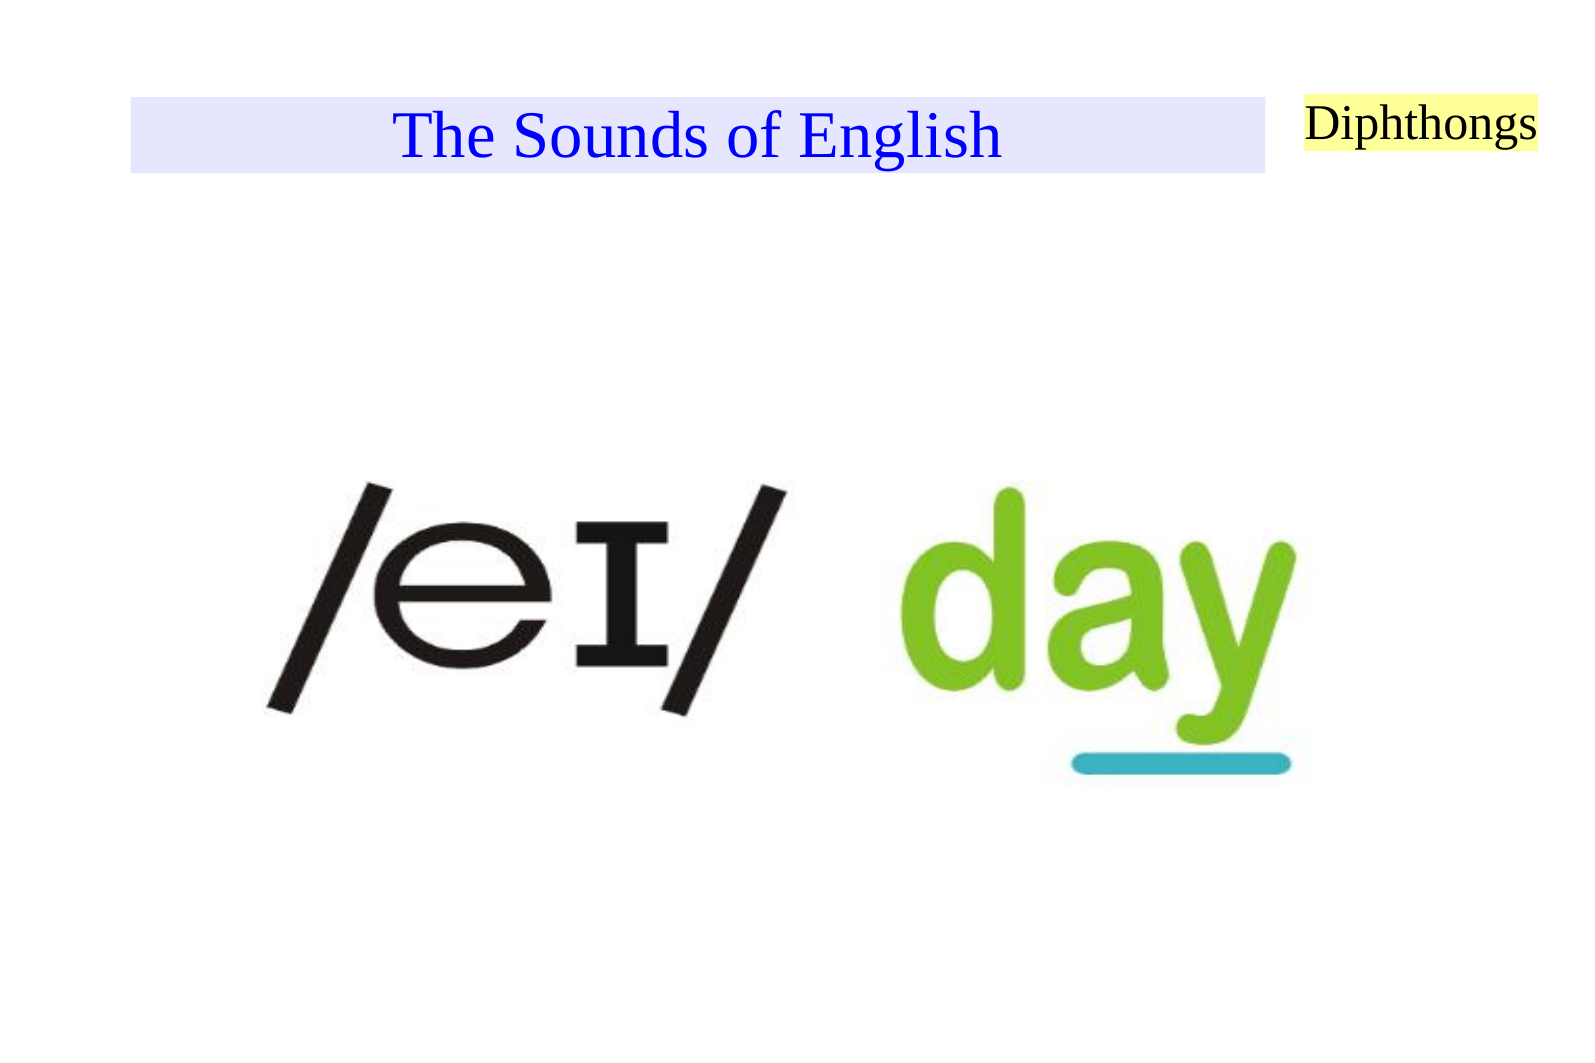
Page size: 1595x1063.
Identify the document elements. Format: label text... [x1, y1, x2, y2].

picture [146, 203, 1480, 1035]
text_box The Sounds of English [130, 97, 1266, 174]
text_box Diphthongs [1304, 94, 1539, 152]
